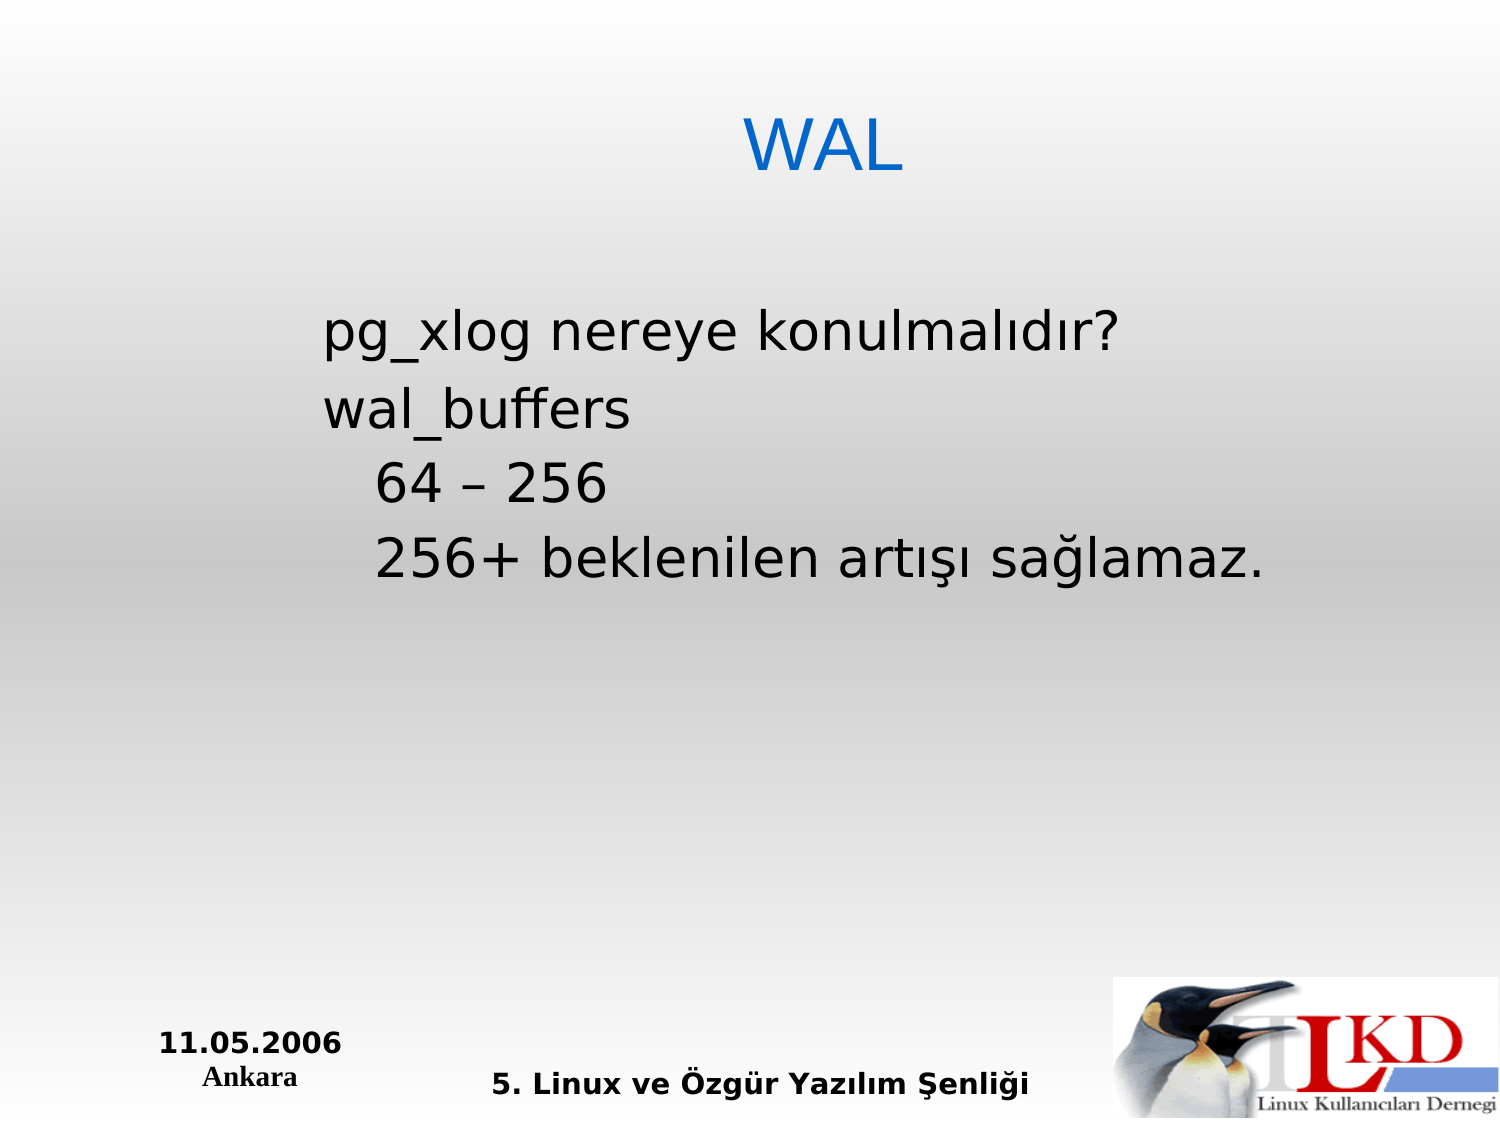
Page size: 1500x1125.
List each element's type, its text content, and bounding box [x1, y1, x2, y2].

list pg_xlog nereye konulmalıdır? wal_buffers 64 – 256 256+ beklenilen artışı sağlamaz. [224, 299, 1425, 975]
picture [1113, 977, 1499, 1118]
title WAL [224, 49, 1425, 238]
